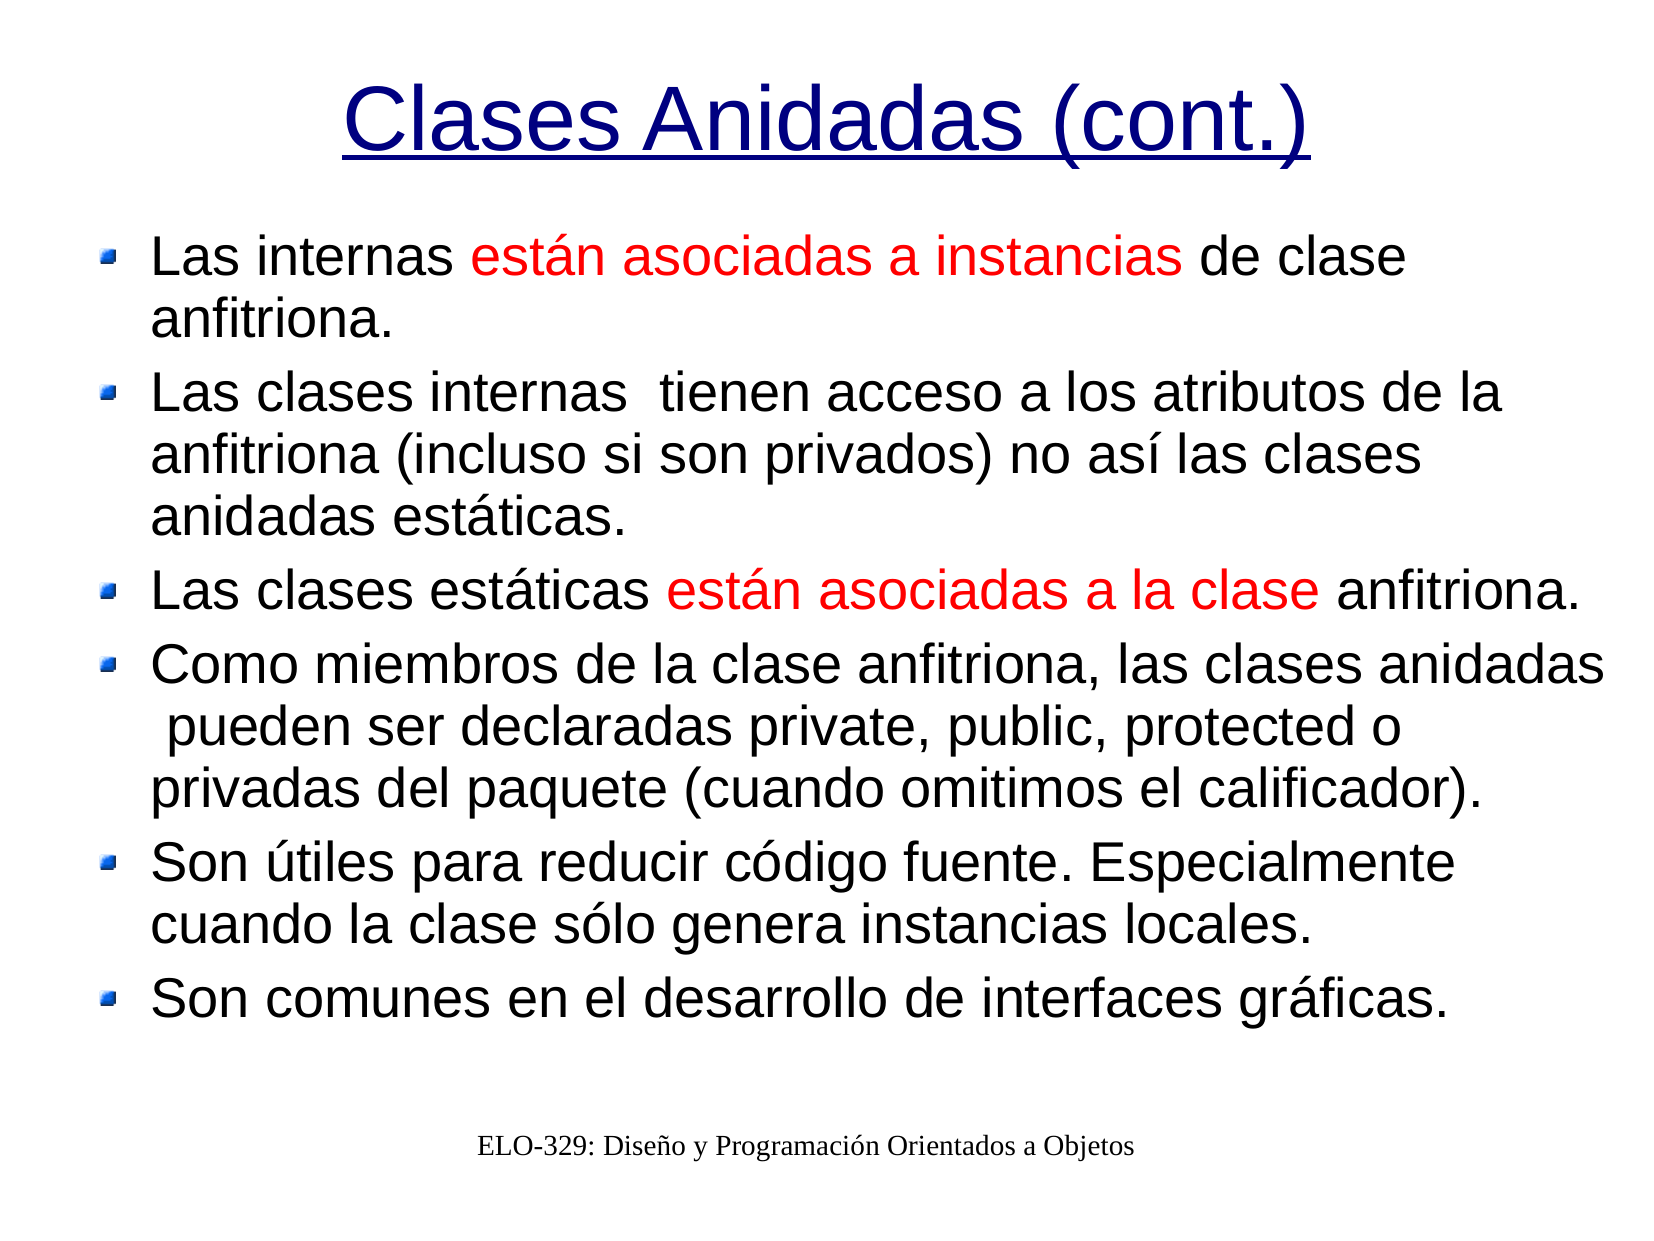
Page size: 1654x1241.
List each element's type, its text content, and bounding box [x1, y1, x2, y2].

list Las internas están asociadas a instancias de clase anfitriona. Las clases internas tienen acceso a los atributos de la anfitriona (incluso si son privados) no así las clases anidadas estáticas. Las clases estáticas están asociadas a la clase anfitriona. Como miembros de la clase anfitriona, las clases anidadas pueden ser declaradas private, public, protected o privadas del paquete (cuando omitimos el calificador). Son útiles para reducir código fuente. Especialmente cuando la clase sólo genera instancias locales. Son comunes en el desarrollo de interfaces gráficas. [82, 225, 1613, 1088]
title Clases Anidadas (cont.) [82, 49, 1571, 188]
